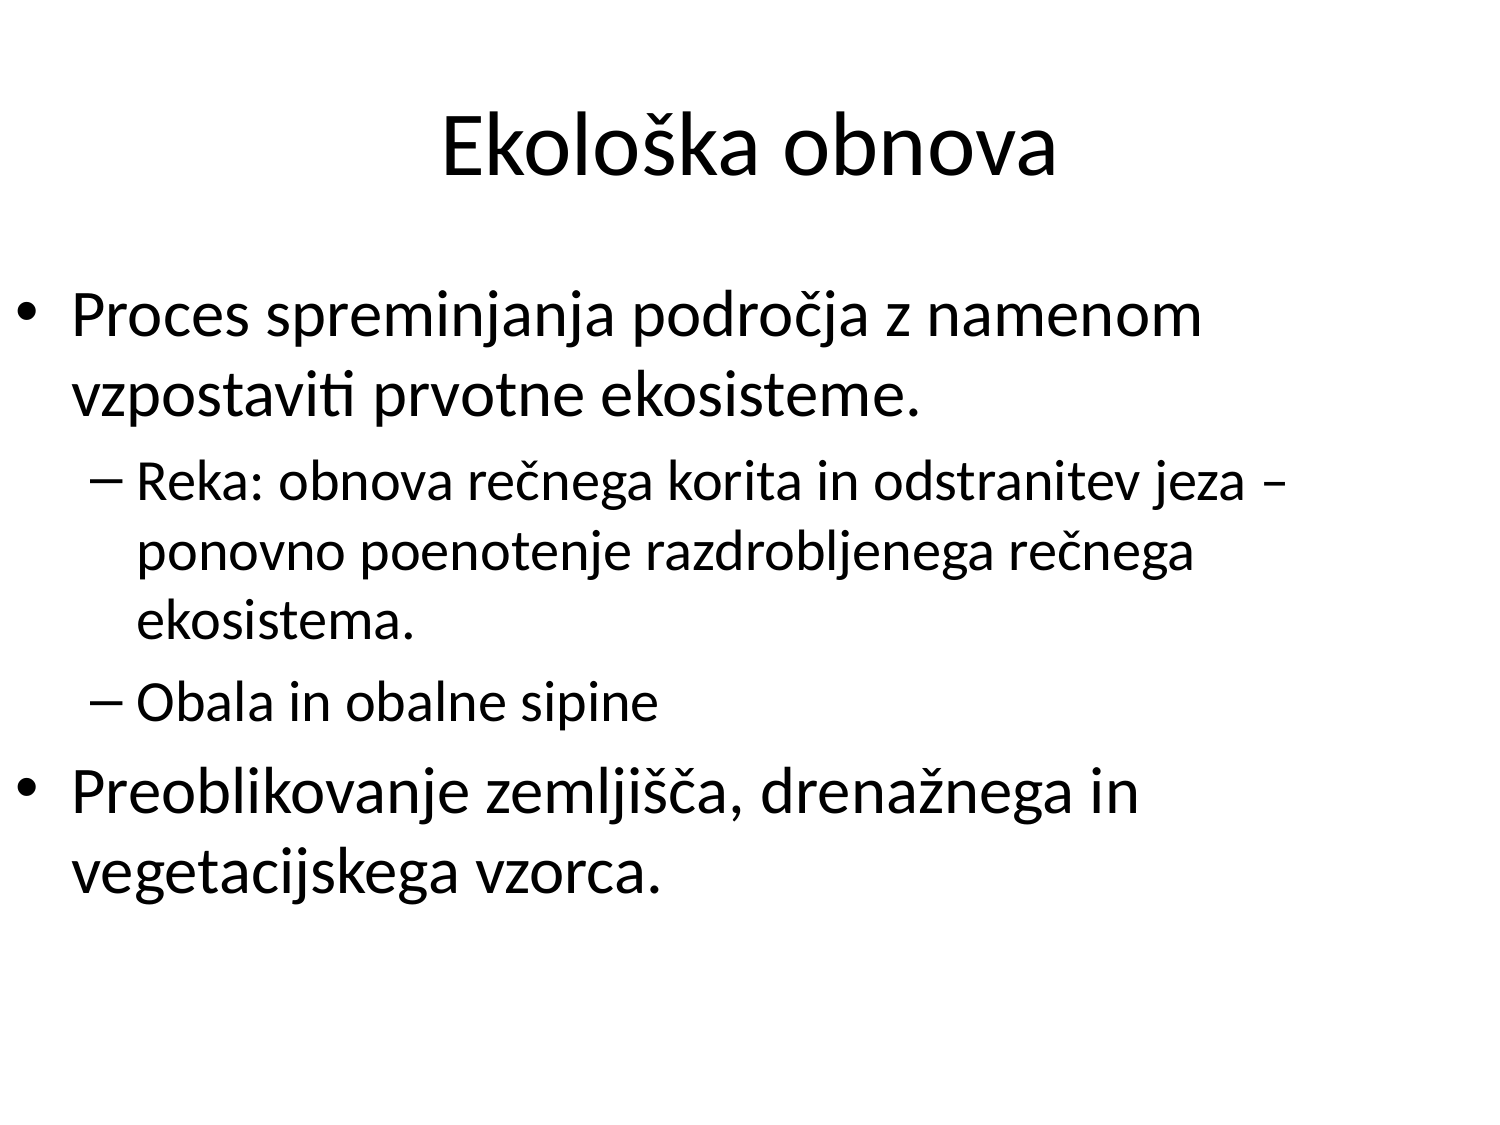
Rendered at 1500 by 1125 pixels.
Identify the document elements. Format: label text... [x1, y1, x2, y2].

title Ekološka obnova [75, 45, 1425, 233]
list Proces spreminjanja področja z namenom vzpostaviti prvotne ekosisteme. Reka: obnova rečnega korita in odstranitev jeza – ponovno poenotenje razdrobljenega rečnega ekosistema. Obala in obalne sipine Preoblikovanje zemljišča, drenažnega in vegetacijskega vzorca. [0, 262, 1500, 1125]
